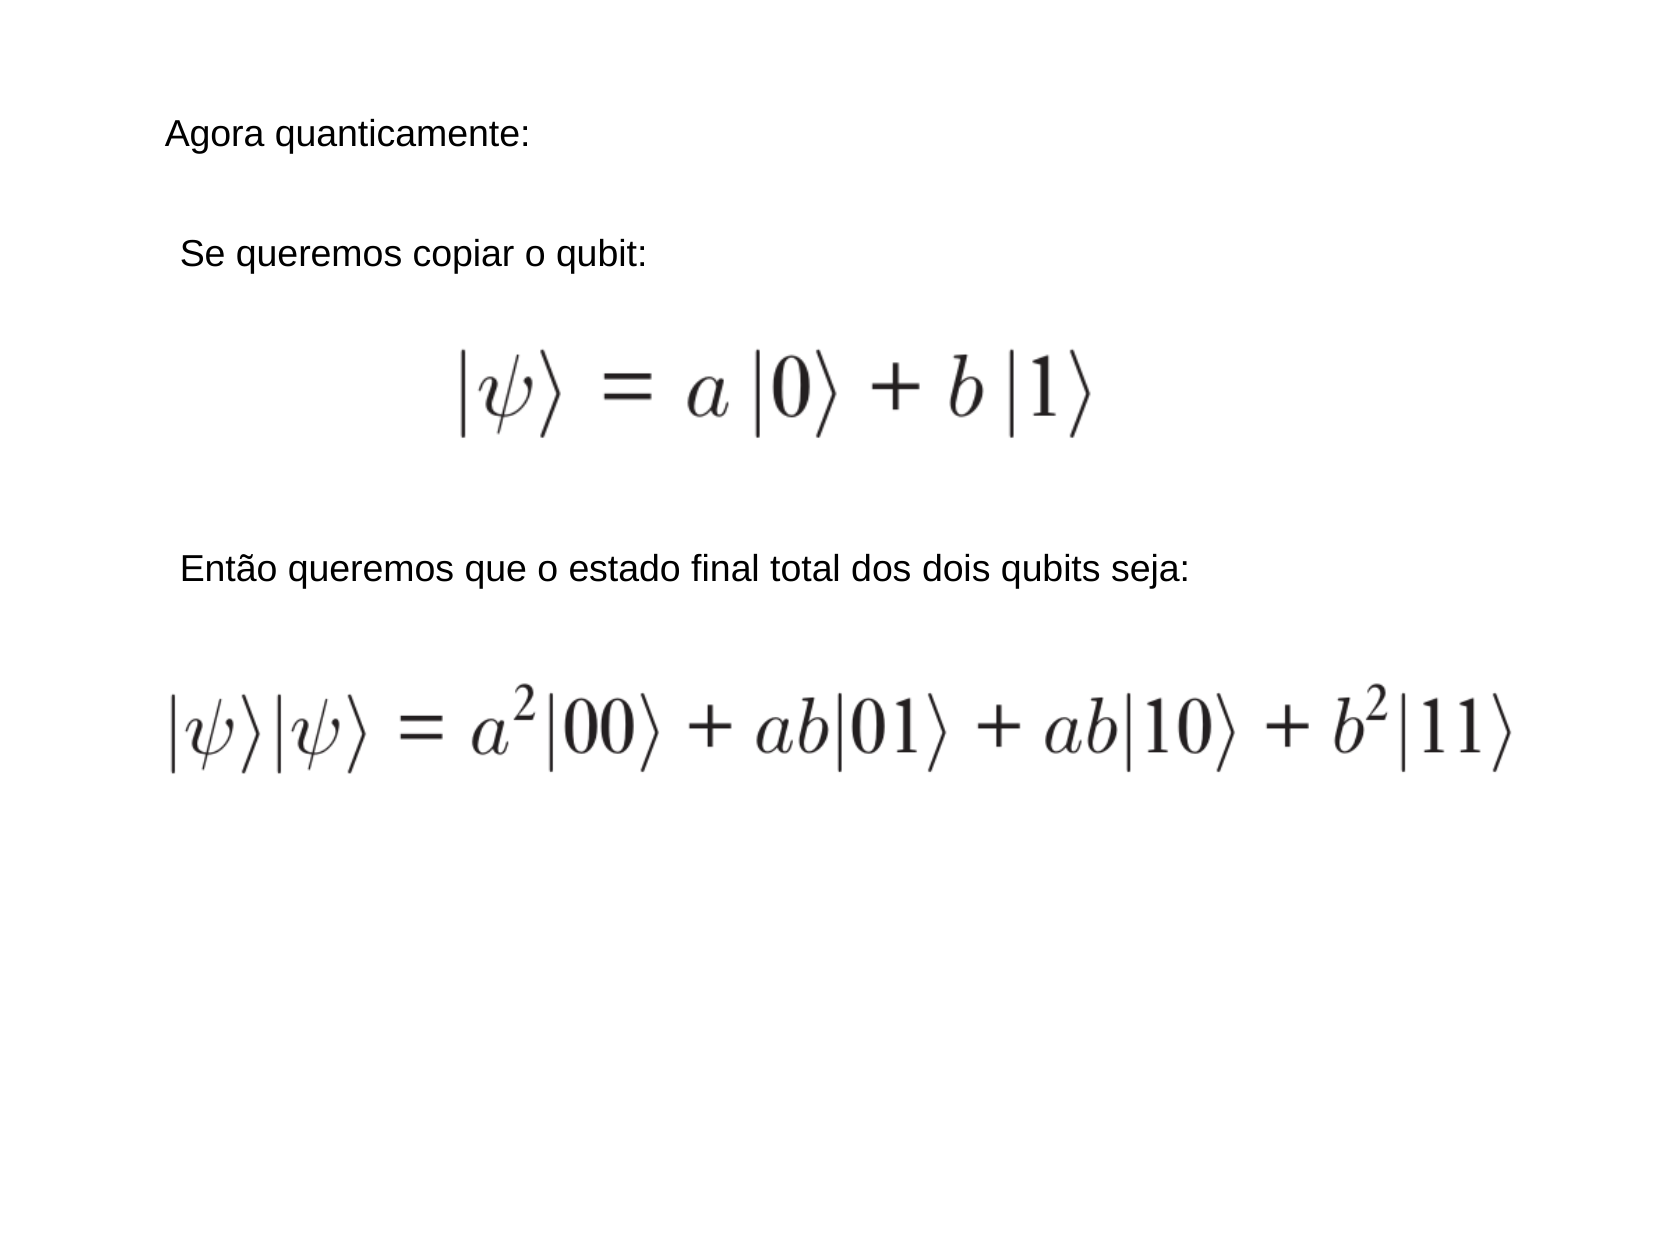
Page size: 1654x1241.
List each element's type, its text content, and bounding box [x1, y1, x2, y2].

text_box Se queremos copiar o qubit: [165, 225, 691, 282]
text_box Agora quanticamente: [150, 105, 556, 162]
text_box Então queremos que o estado final total dos dois qubits seja: [165, 540, 1261, 597]
picture [445, 322, 1111, 463]
picture [150, 643, 1521, 811]
